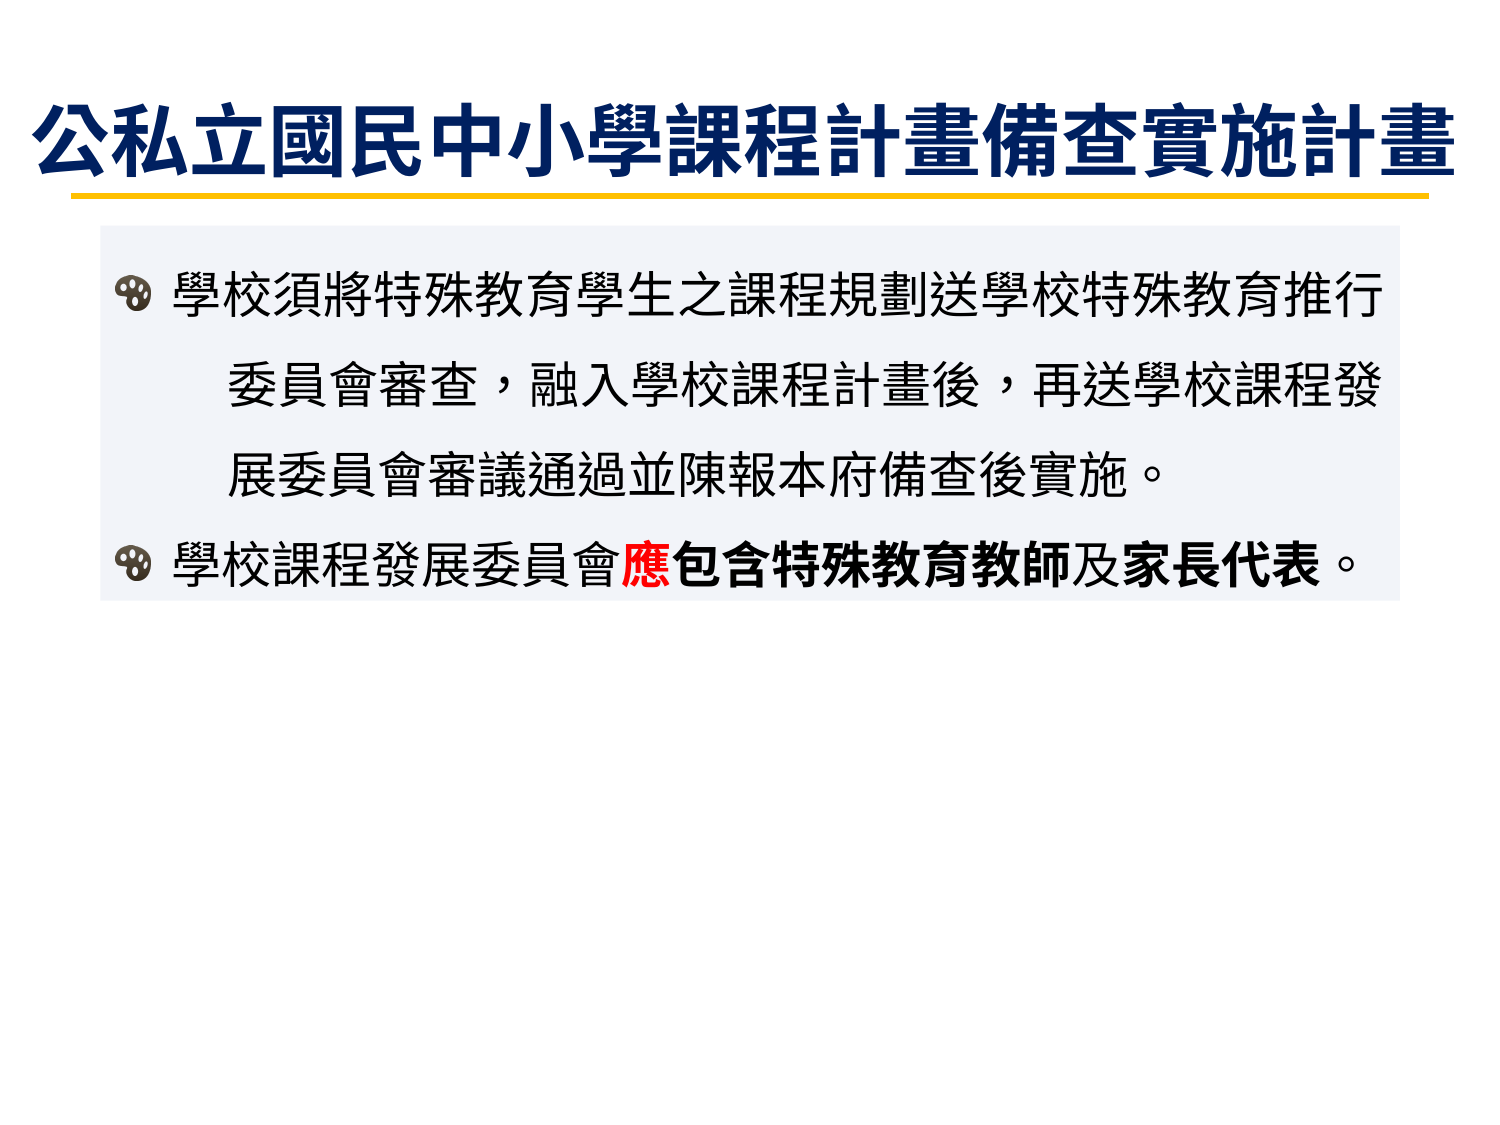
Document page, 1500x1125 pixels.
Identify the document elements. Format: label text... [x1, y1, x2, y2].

text_box 學校須將特殊教育學生之課程規劃送學校特殊教育推行委員會審查，融入學校課程計畫後，再送學校課程發展委員會審議通過並陳報本府備查後實施。 學校課程發展委員會應包含特殊教育教師及家長代表。 [100, 225, 1400, 594]
title 公私立國民中小學課程計畫備查實施計畫 [5, 45, 1483, 233]
